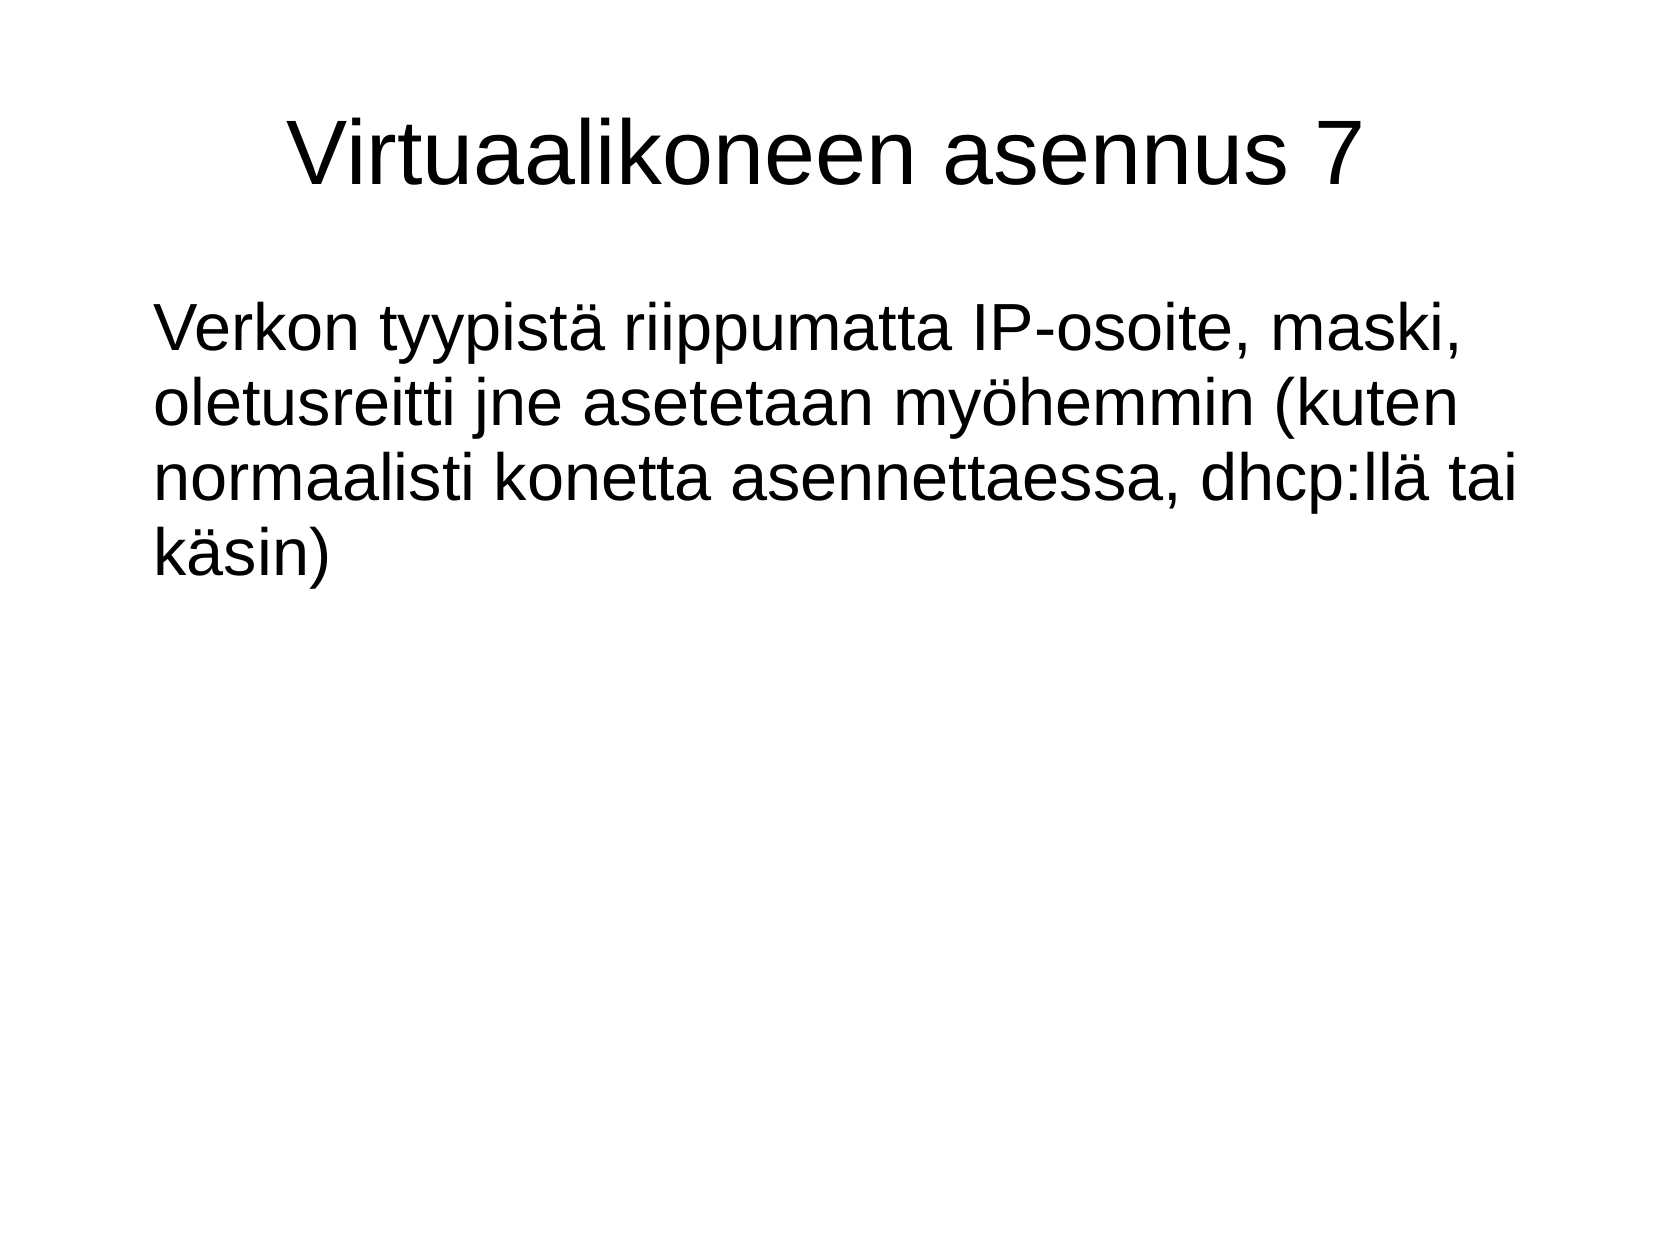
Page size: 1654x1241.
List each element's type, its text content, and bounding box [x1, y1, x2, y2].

title Virtuaalikoneen asennus 7 [82, 49, 1571, 257]
list Verkon tyypistä riippumatta IP-osoite, maski, oletusreitti jne asetetaan myöhemmin (kuten normaalisti konetta asennettaessa, dhcp:llä tai käsin) [82, 290, 1571, 1010]
